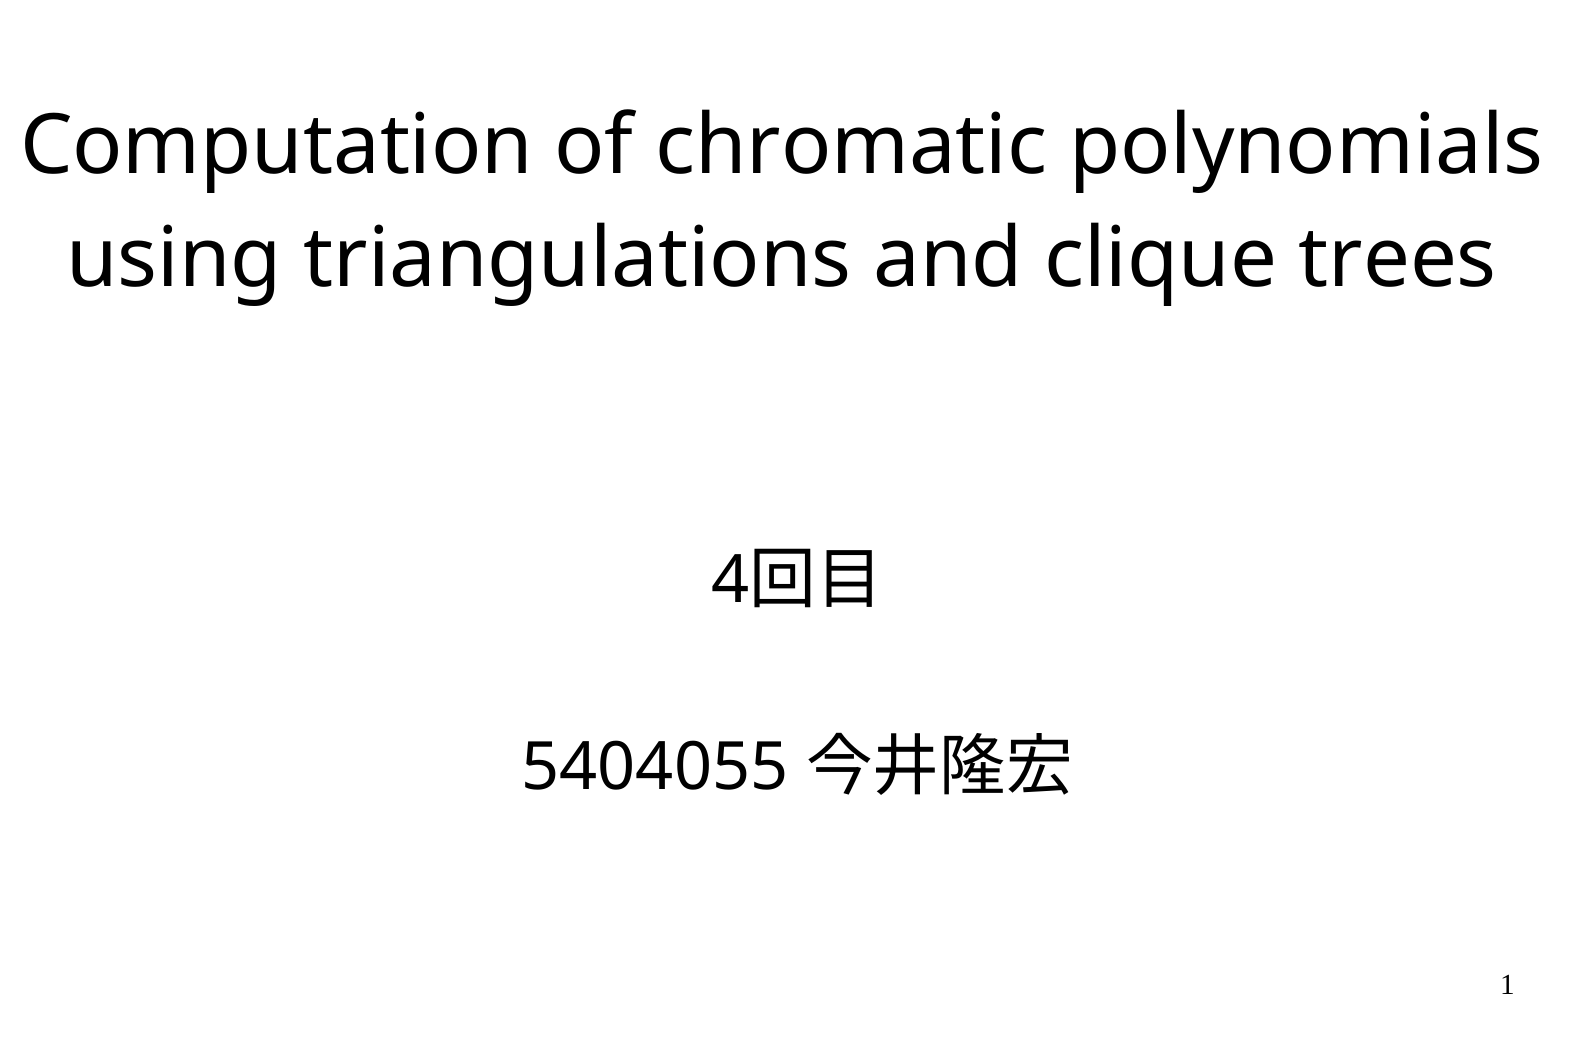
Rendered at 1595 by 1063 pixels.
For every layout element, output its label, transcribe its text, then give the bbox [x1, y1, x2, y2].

text_box 4回目 5404055 今井隆宏 [79, 383, 1515, 951]
title Computation of chromatic polynomials using triangulations and clique trees [0, 100, 1565, 296]
